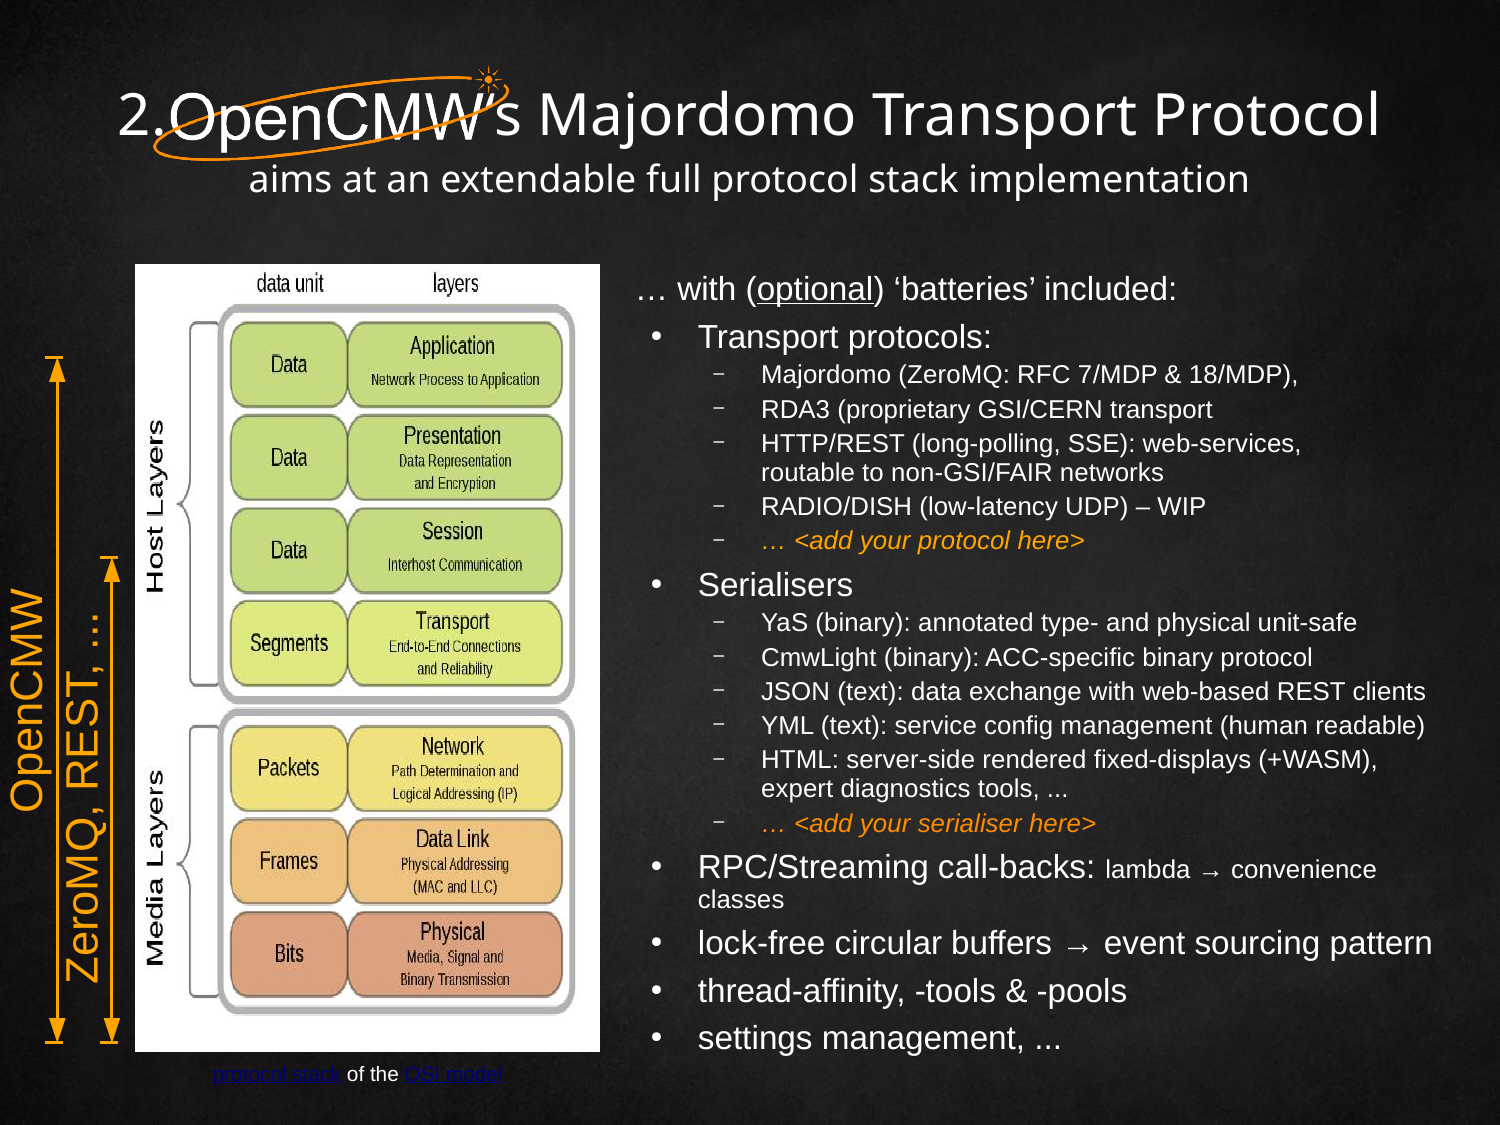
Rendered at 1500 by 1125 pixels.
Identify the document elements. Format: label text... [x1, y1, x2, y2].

text_box … with (optional) ‘batteries’ included: Transport protocols: Majordomo (ZeroMQ: RFC 7/MDP & 18/MDP), RDA3 (proprietary GSI/CERN transport HTTP/REST (long-polling, SSE): web-services, routable to non-GSI/FAIR networks RADIO/DISH (low-latency UDP) – WIP … <add your protocol here> Serialisers YaS (binary): annotated type- and physical unit-safe CmwLight (binary): ACC-specific binary protocol JSON (text): data exchange with web-based REST clients YML (text): service config management (human readable) HTML: server-side rendered fixed-displays (+WASM), expert diagnostics tools, ... … <add your serialiser here> RPC/Streaming call-backs: lambda → convenience classes lock-free circular buffers → event sourcing pattern thread-affinity, -tools & -pools settings management, ... [620, 263, 1459, 1087]
text_box protocol stack of the OSI model [198, 1054, 573, 1093]
picture [0, 0, 1500, 1125]
title 2. ‘s Majordomo Transport Protocol aims at an extendable full protocol stack implementation [75, 44, 1425, 233]
